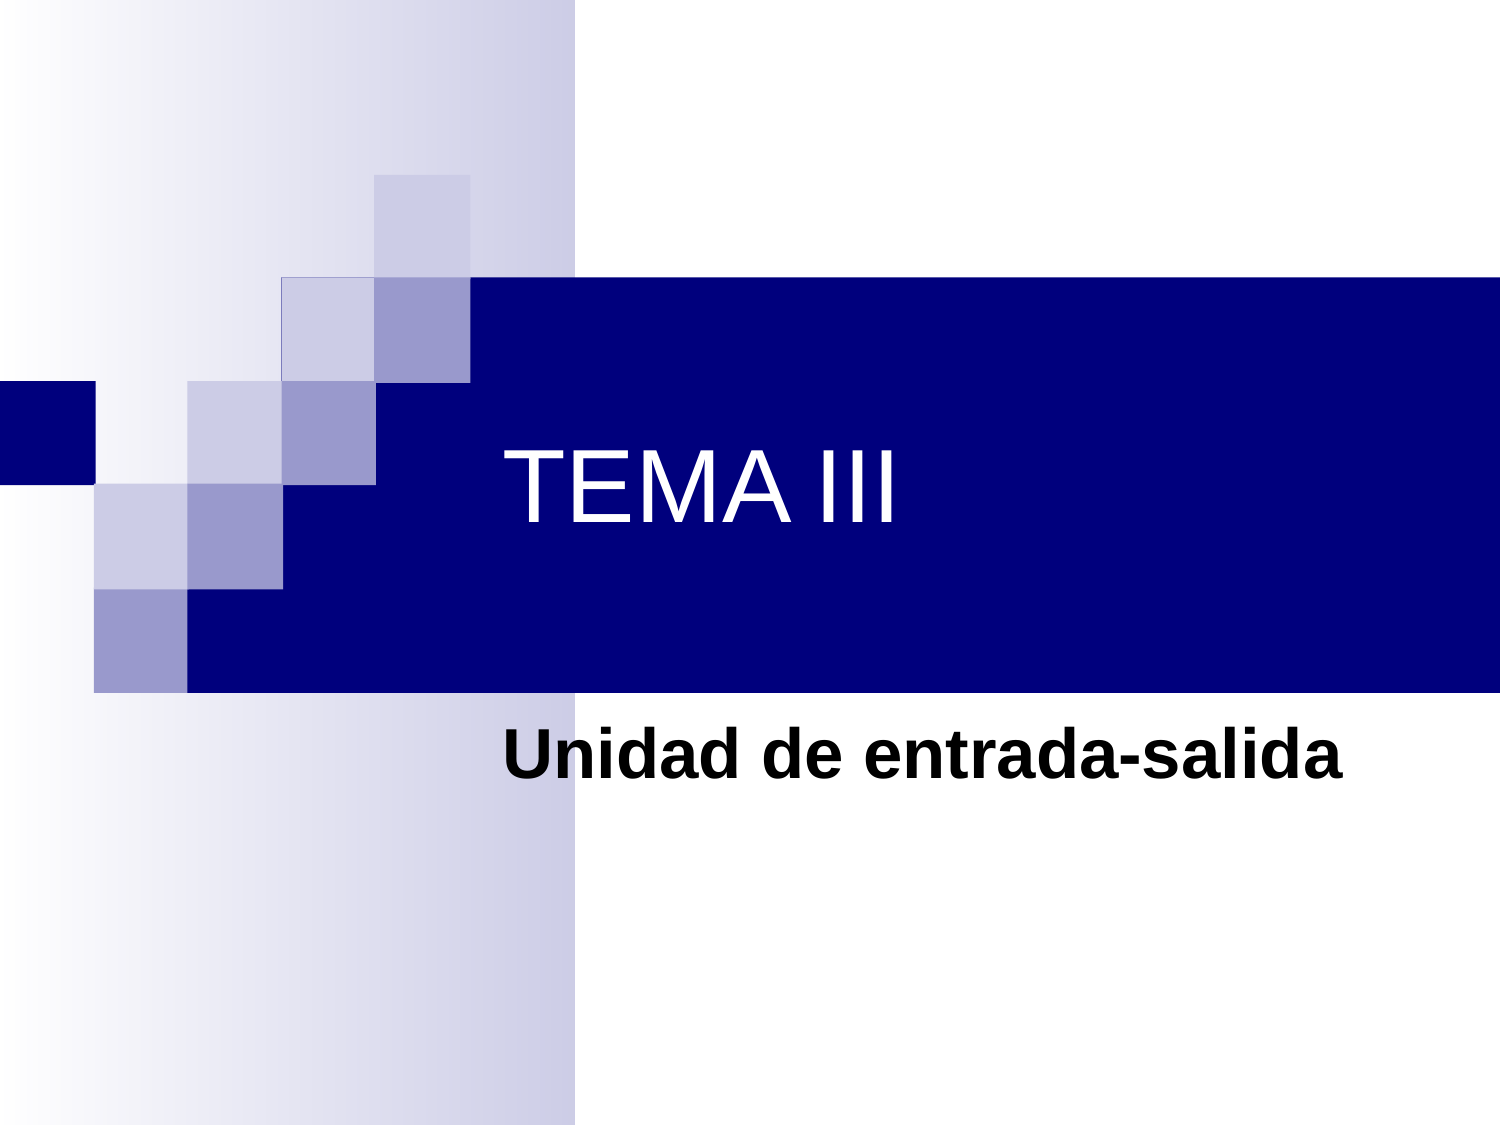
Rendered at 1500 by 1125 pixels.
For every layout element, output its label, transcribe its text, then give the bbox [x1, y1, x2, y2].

title TEMA III [487, 299, 1476, 663]
subtitle Unidad de entrada-salida [487, 699, 1476, 988]
